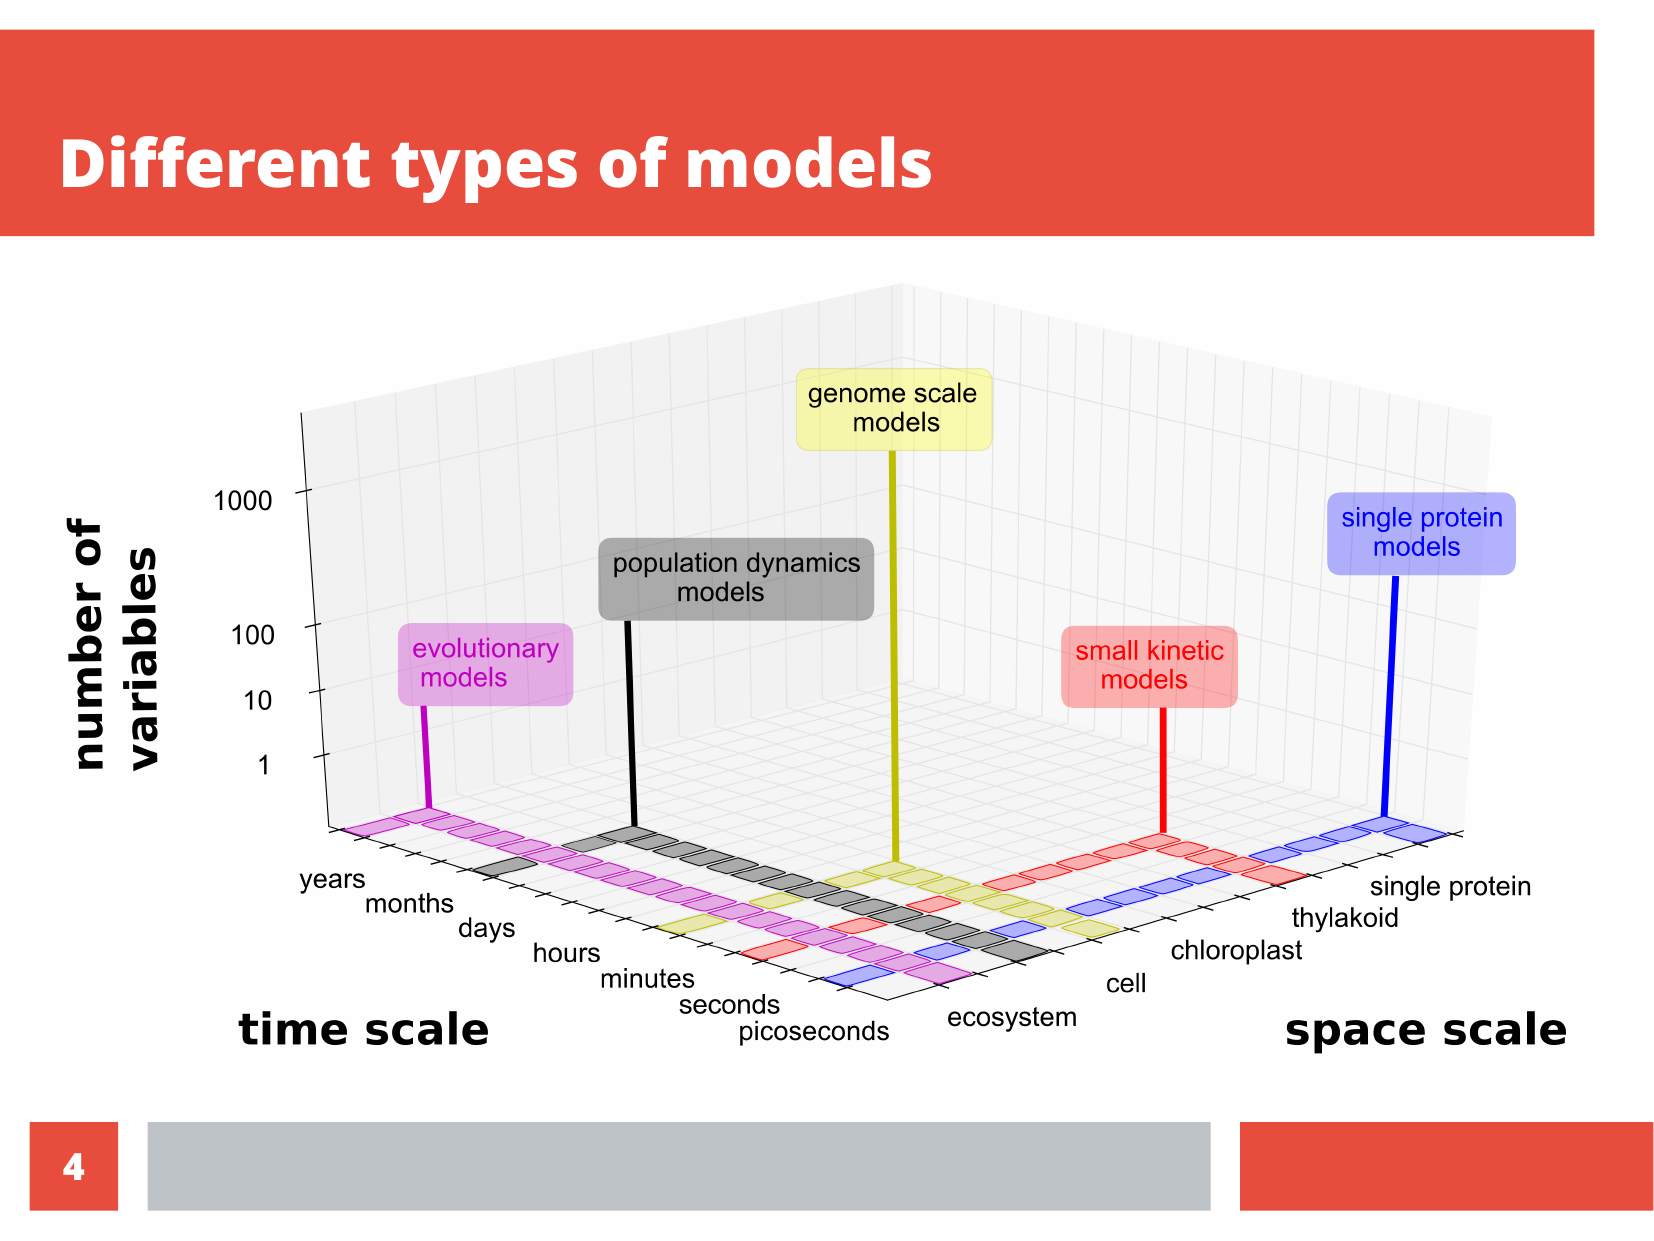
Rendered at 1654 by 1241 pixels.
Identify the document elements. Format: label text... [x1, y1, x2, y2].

picture [40, 257, 1597, 1097]
title Different types of models [59, 59, 1595, 207]
